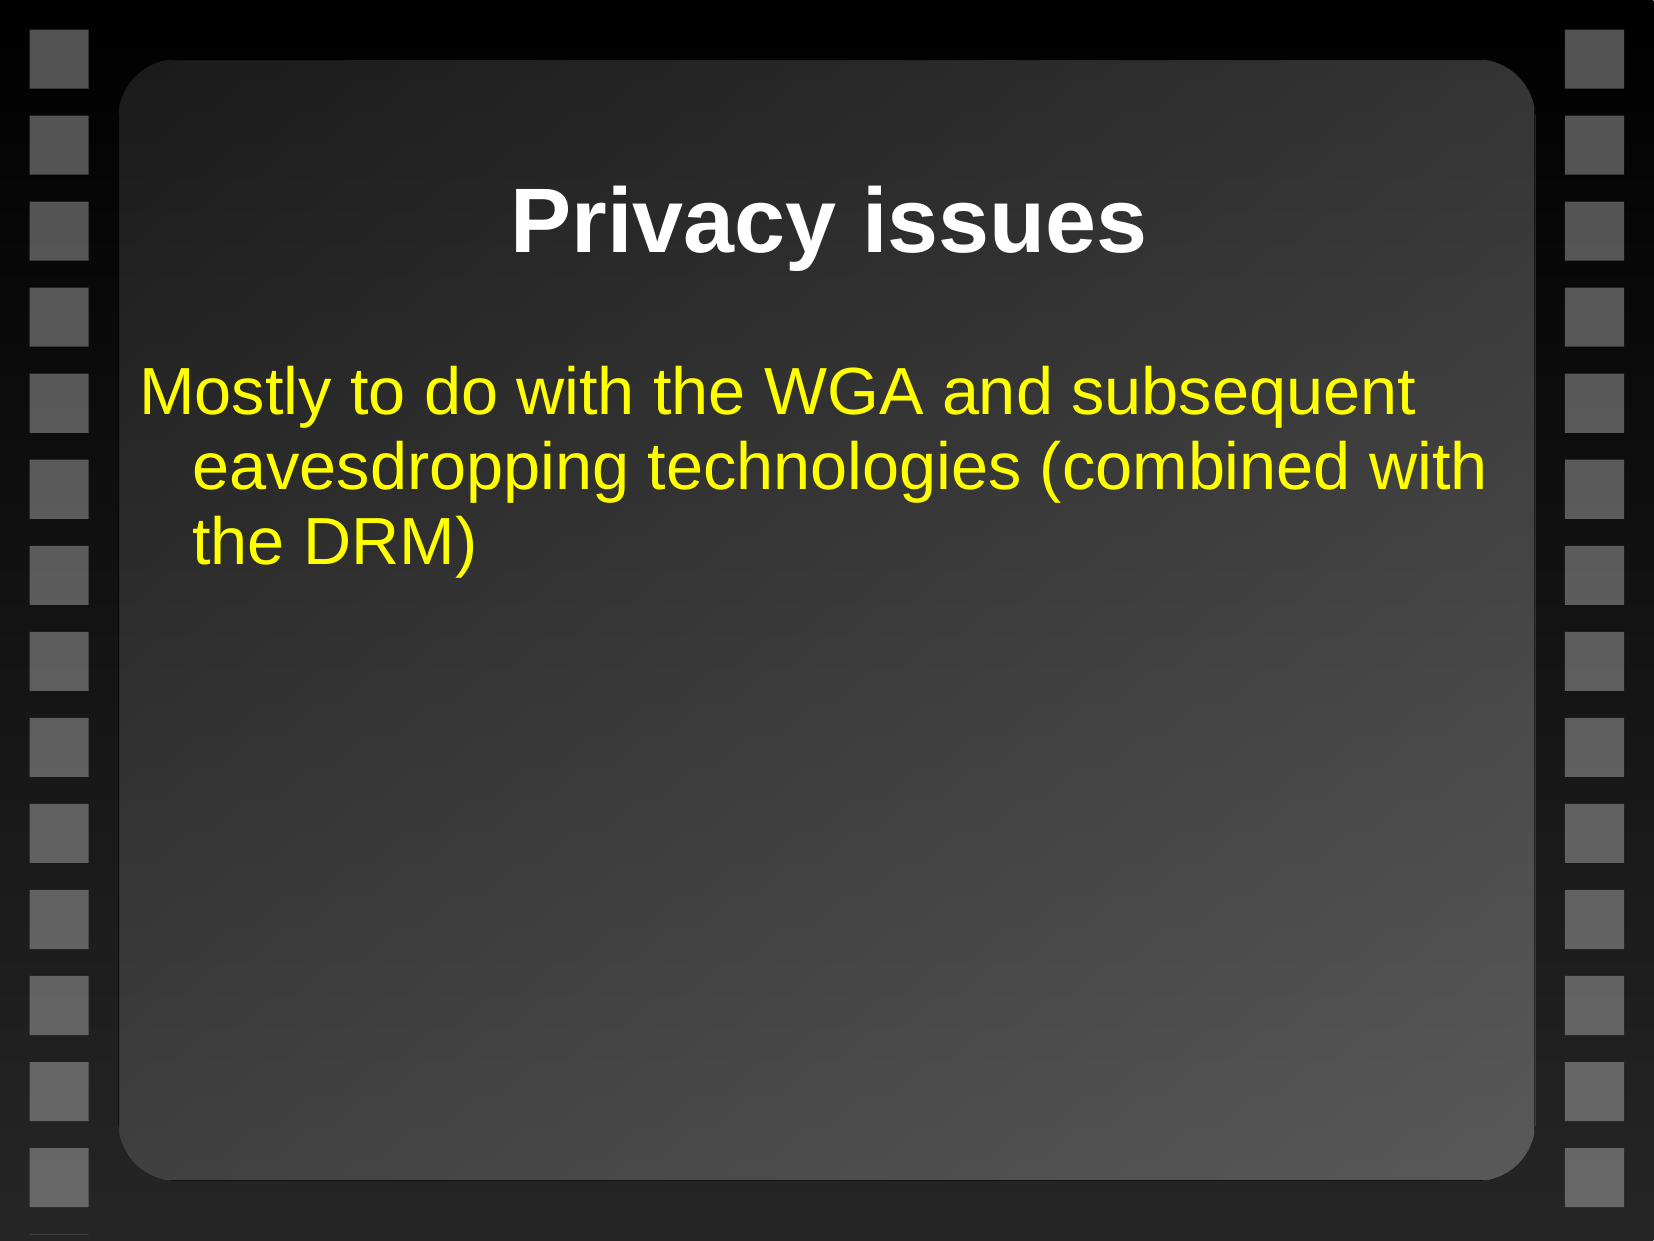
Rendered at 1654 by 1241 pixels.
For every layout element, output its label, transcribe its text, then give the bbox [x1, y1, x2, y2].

list Mostly to do with the WGA and subsequent eavesdropping technologies (combined with the DRM) [121, 354, 1534, 1127]
title Privacy issues [123, 117, 1536, 325]
